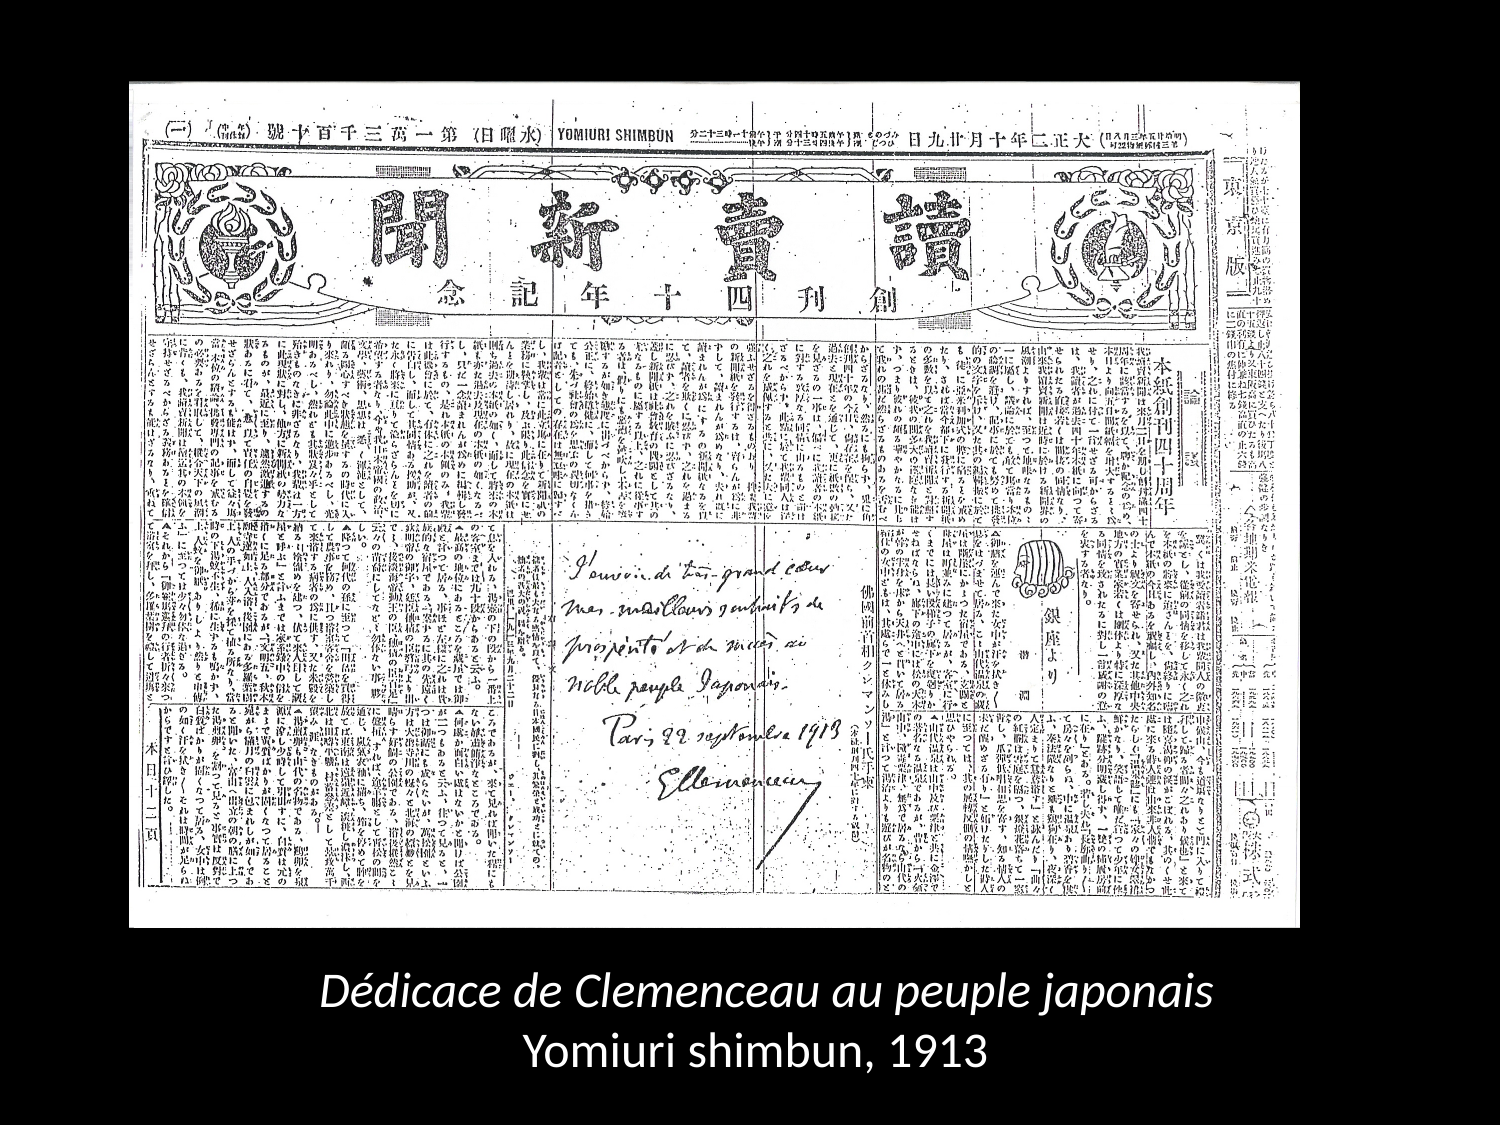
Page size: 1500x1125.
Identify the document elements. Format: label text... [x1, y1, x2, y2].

picture [129, 81, 1300, 928]
title Dédicace de Clemenceau au peuple japonais Yomiuri shimbun, 1913 [11, 952, 1489, 1083]
